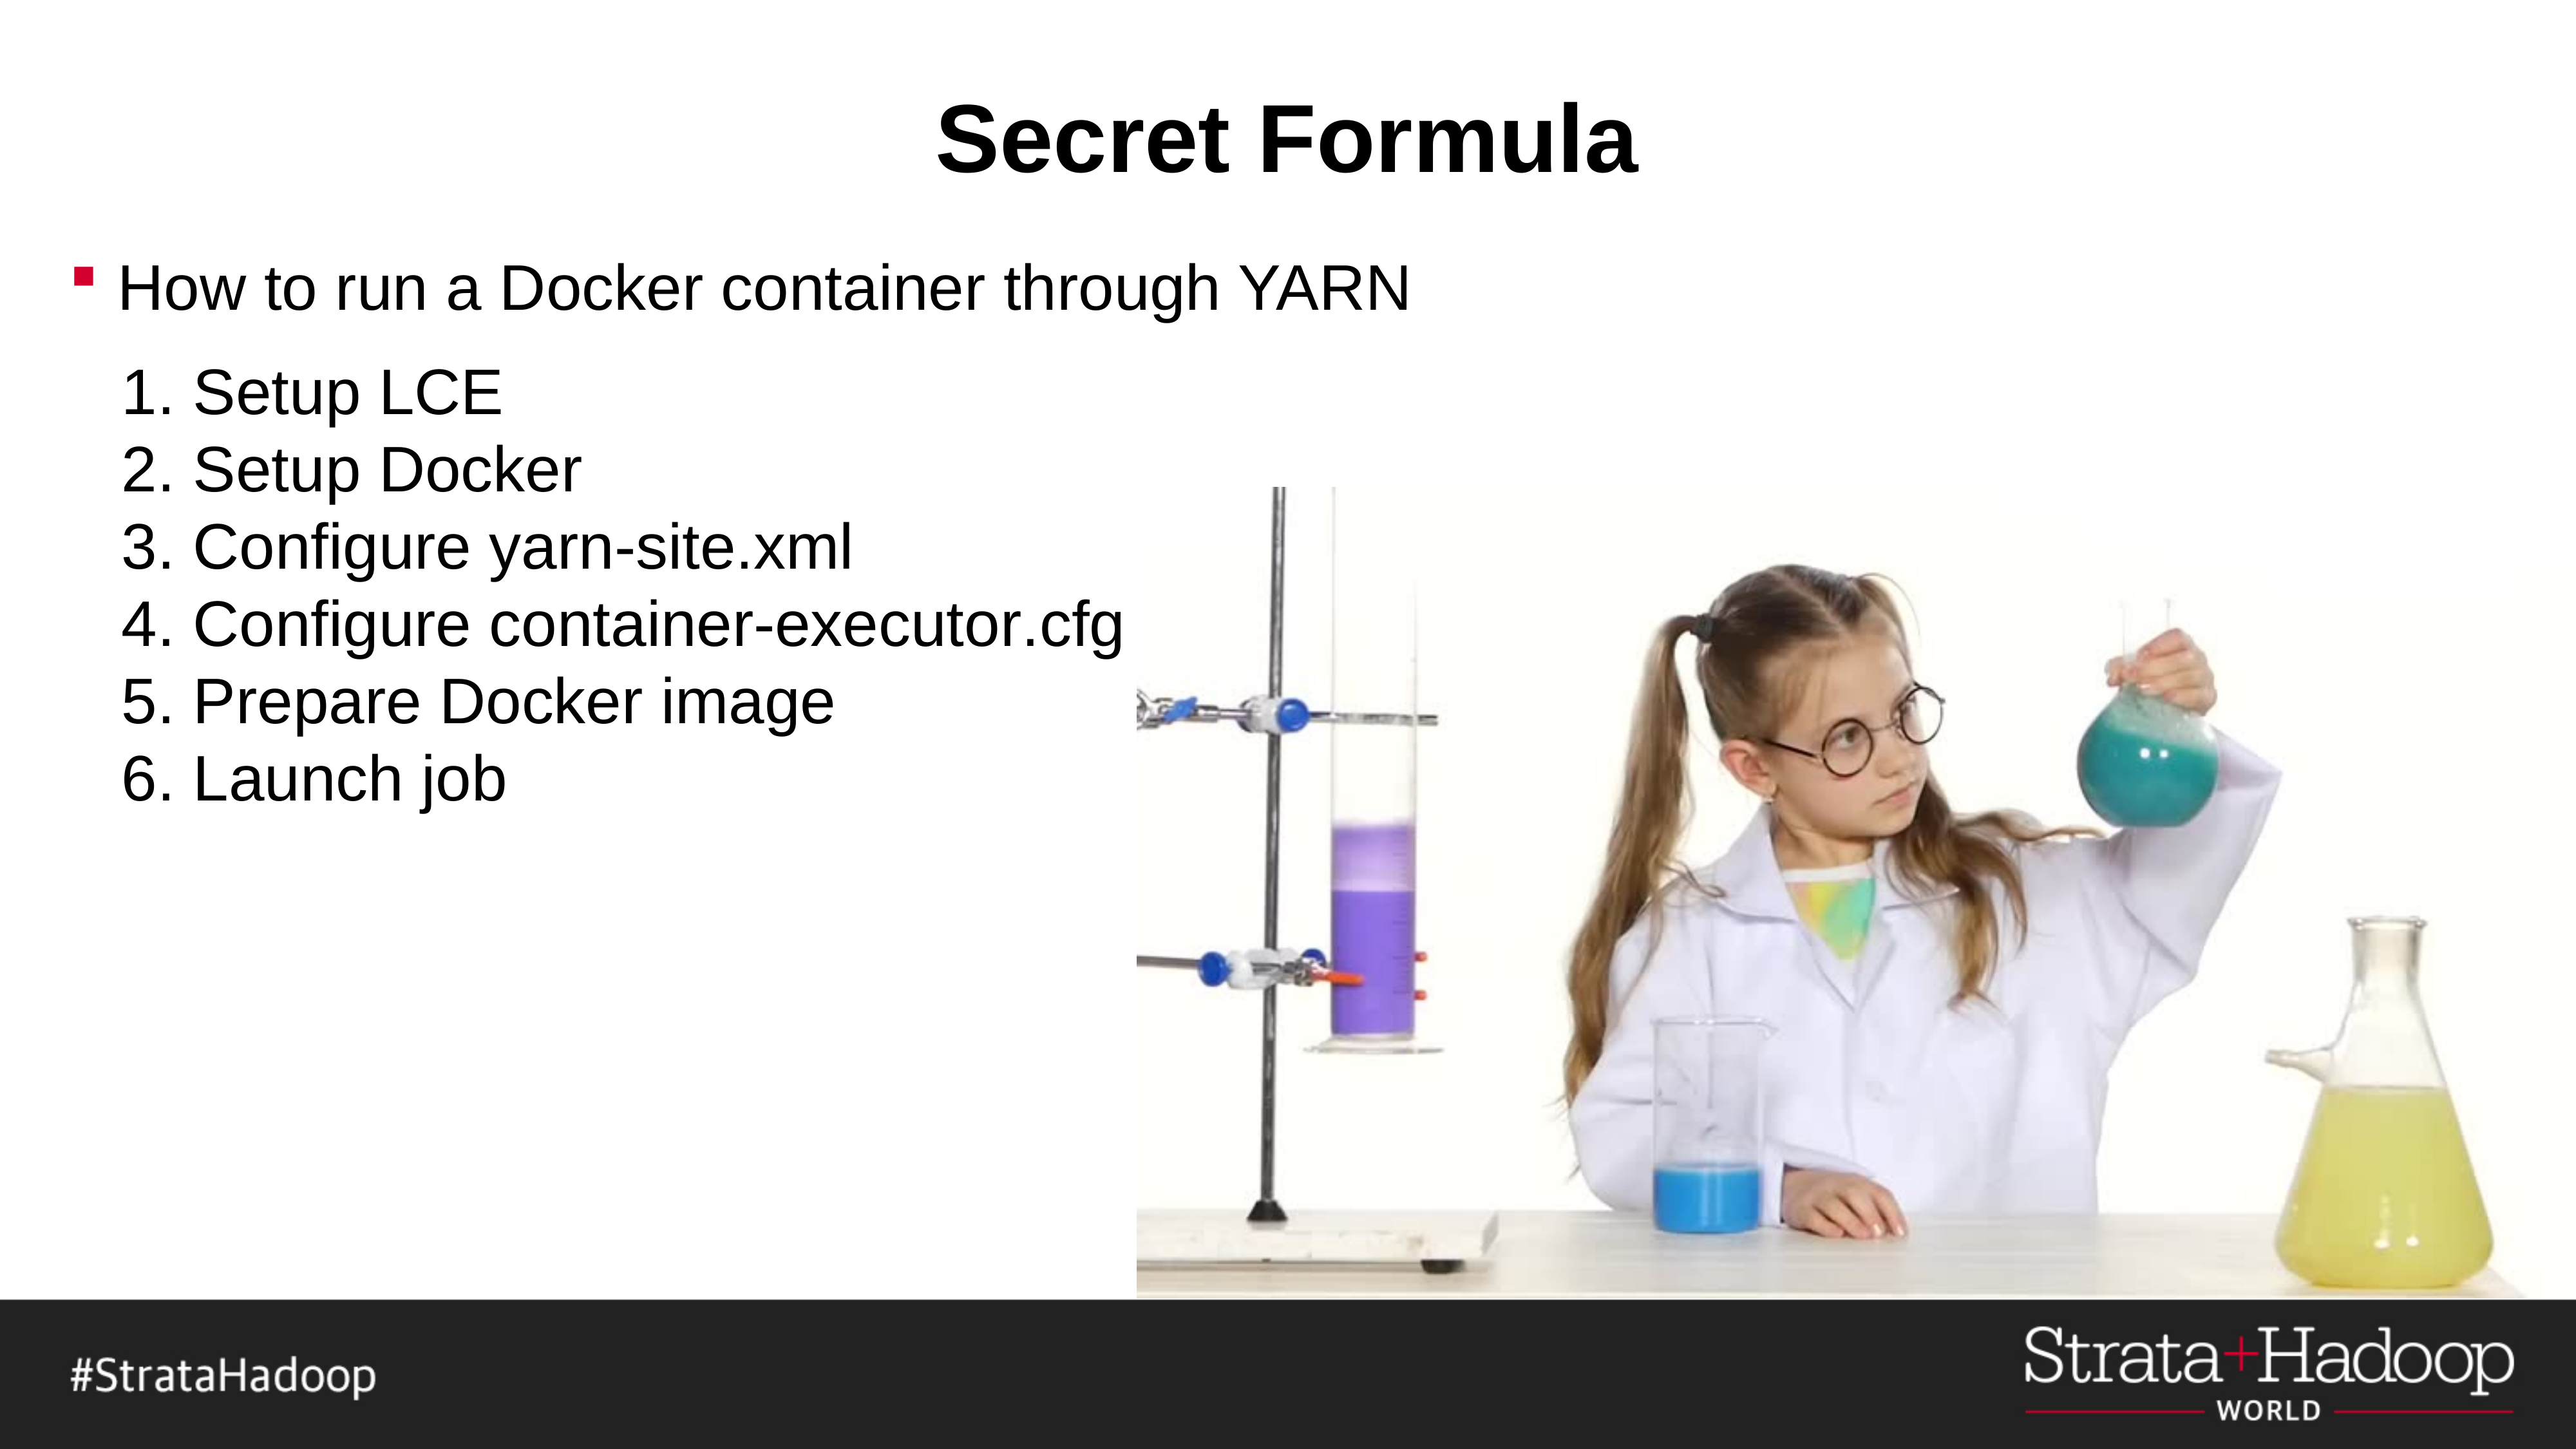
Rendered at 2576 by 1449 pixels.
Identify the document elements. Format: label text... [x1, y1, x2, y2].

picture [0, 0, 2576, 1449]
text_box Setup LCE Setup Docker Configure yarn-site.xml Configure container-executor.cfg Prepare Docker image Launch job [112, 345, 1137, 819]
list How to run a Docker container through YARN [65, 242, 2510, 1449]
title Secret Formula [65, 25, 2510, 242]
